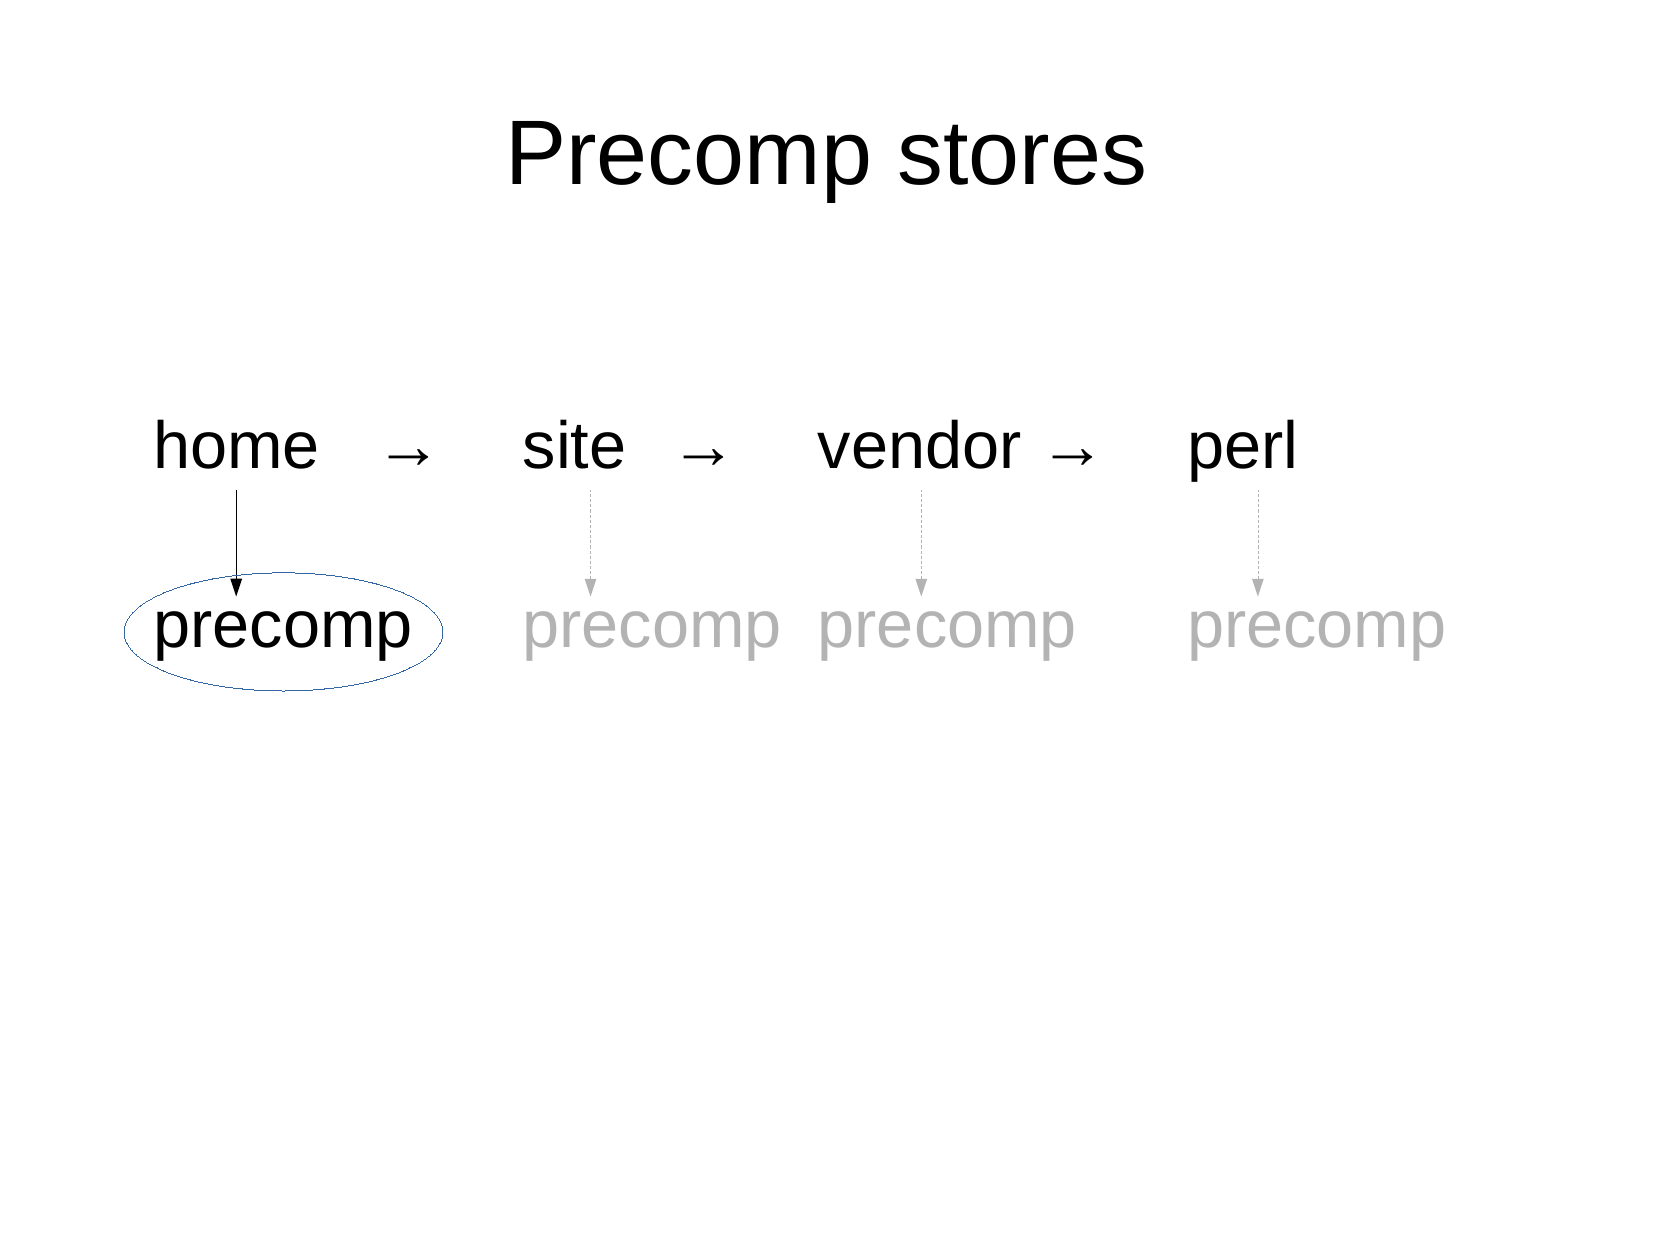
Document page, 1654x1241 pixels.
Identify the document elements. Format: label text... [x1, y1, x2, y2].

list home → site → vendor → perl precomp precomp precomp precomp [82, 408, 1571, 768]
title Precomp stores [82, 49, 1571, 257]
